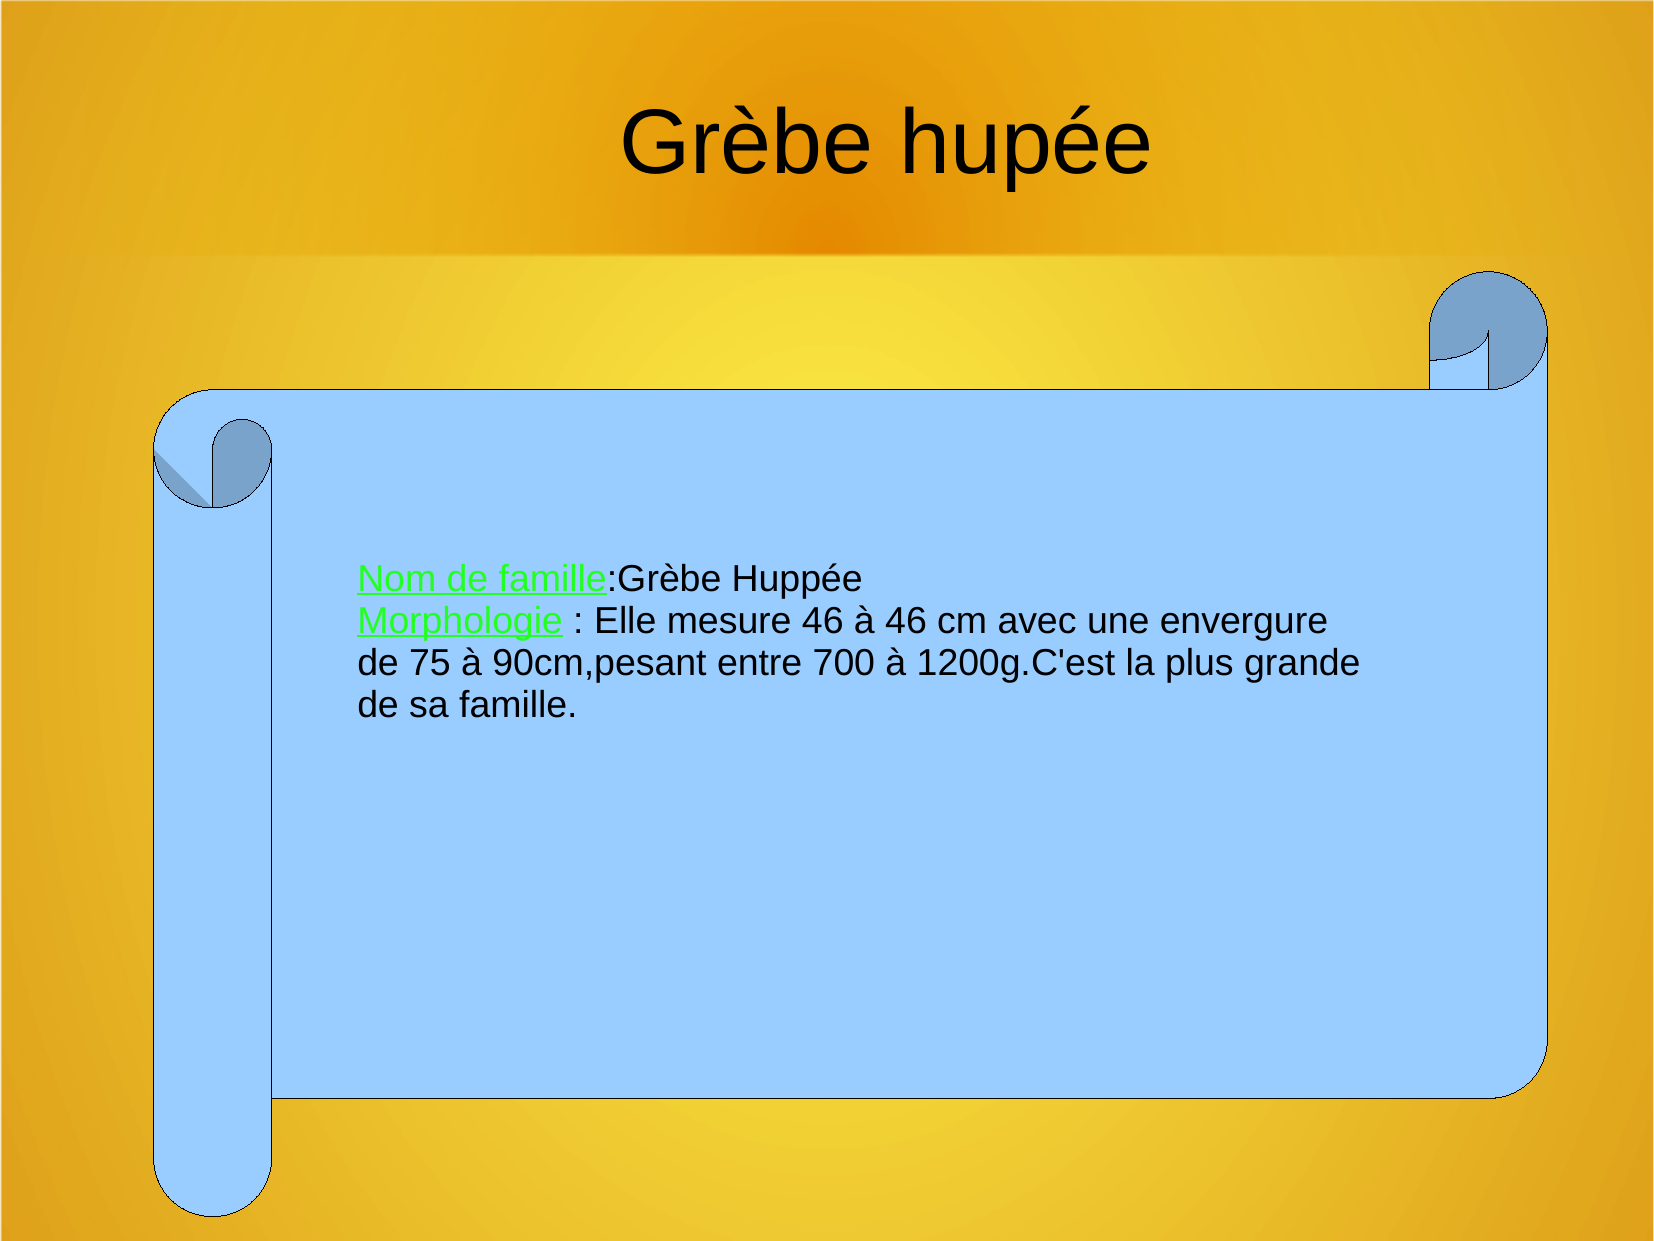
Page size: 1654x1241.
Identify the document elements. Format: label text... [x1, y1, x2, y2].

text_box [153, 271, 1595, 1217]
picture [0, 0, 1654, 1241]
text_box Grèbe hupée [295, 82, 1489, 247]
text_box Nom de famille:Grèbe Huppée Morphologie : Elle mesure 46 à 46 cm avec une envergure de 75 à 90cm,pesant entre 700 à 1200g.C'est la plus grande de sa famille. [342, 507, 1382, 826]
